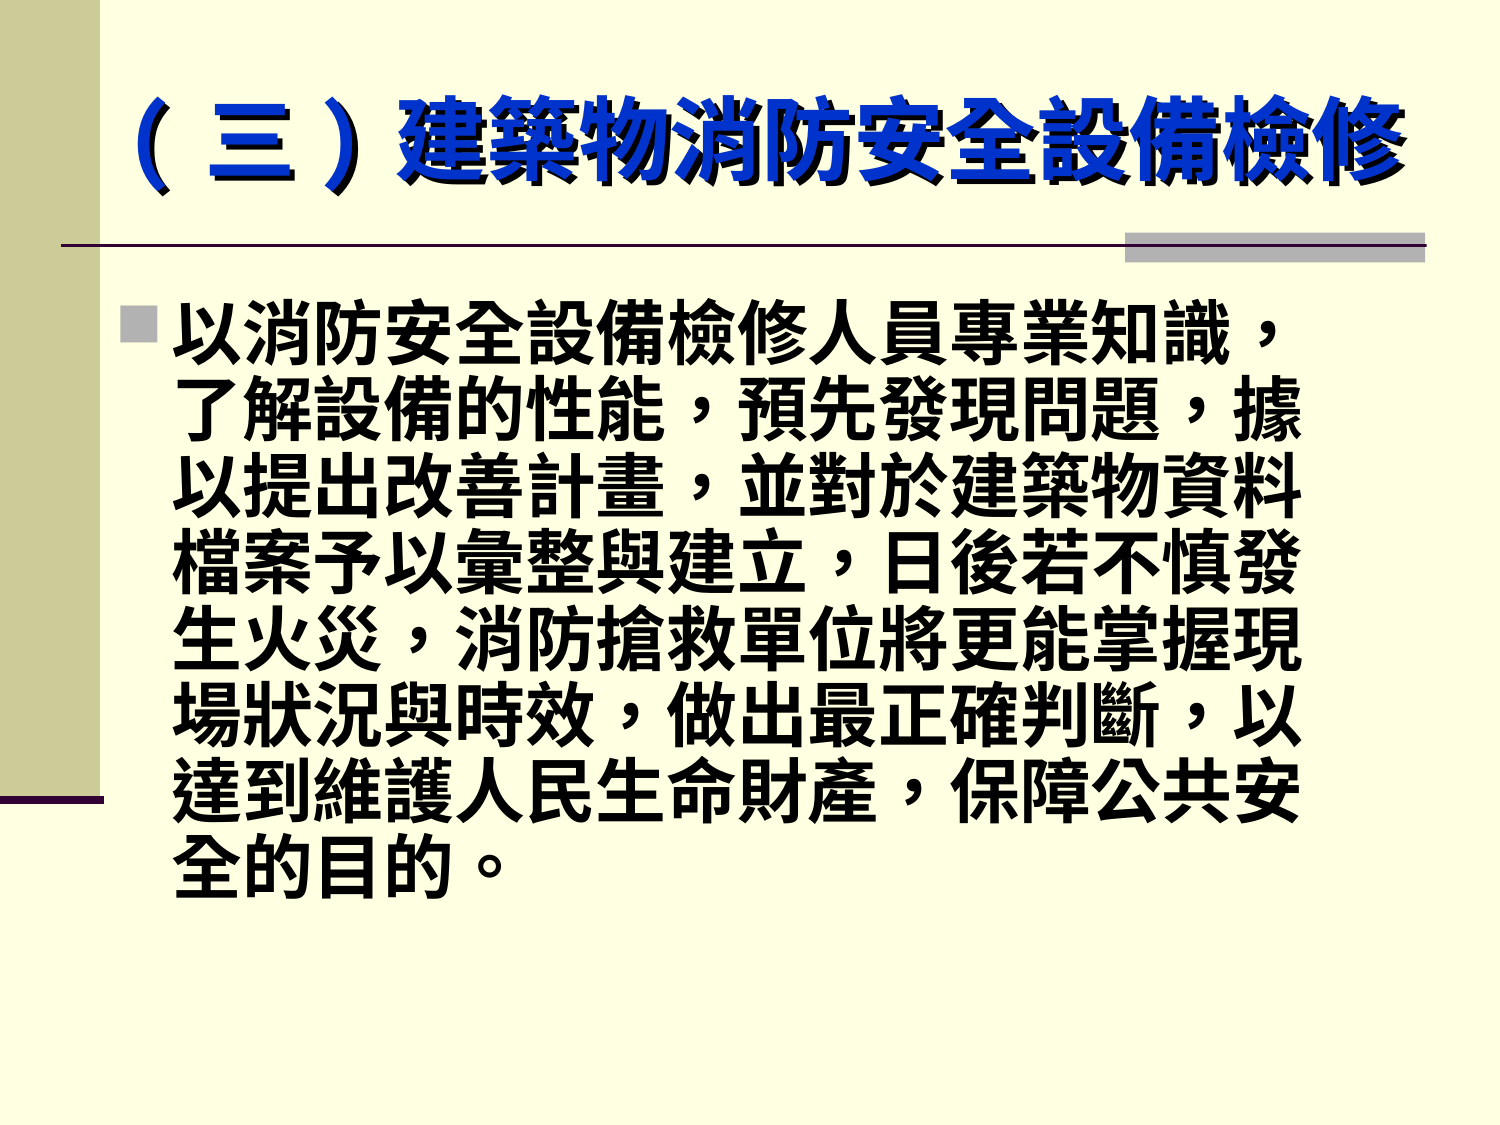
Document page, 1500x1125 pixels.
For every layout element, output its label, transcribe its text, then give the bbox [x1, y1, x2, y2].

title (三)建築物消防安全設備檢修 [112, 42, 1500, 231]
list 以消防安全設備檢修人員專業知識，了解設備的性能，預先發現問題，據以提出改善計畫，並對於建築物資料檔案予以彙整與建立，日後若不慎發生火災，消防搶救單位將更能掌握現場狀況與時效，做出最正確判斷，以達到維護人民生命財產，保障公共安全的目的。 [100, 290, 1376, 1011]
